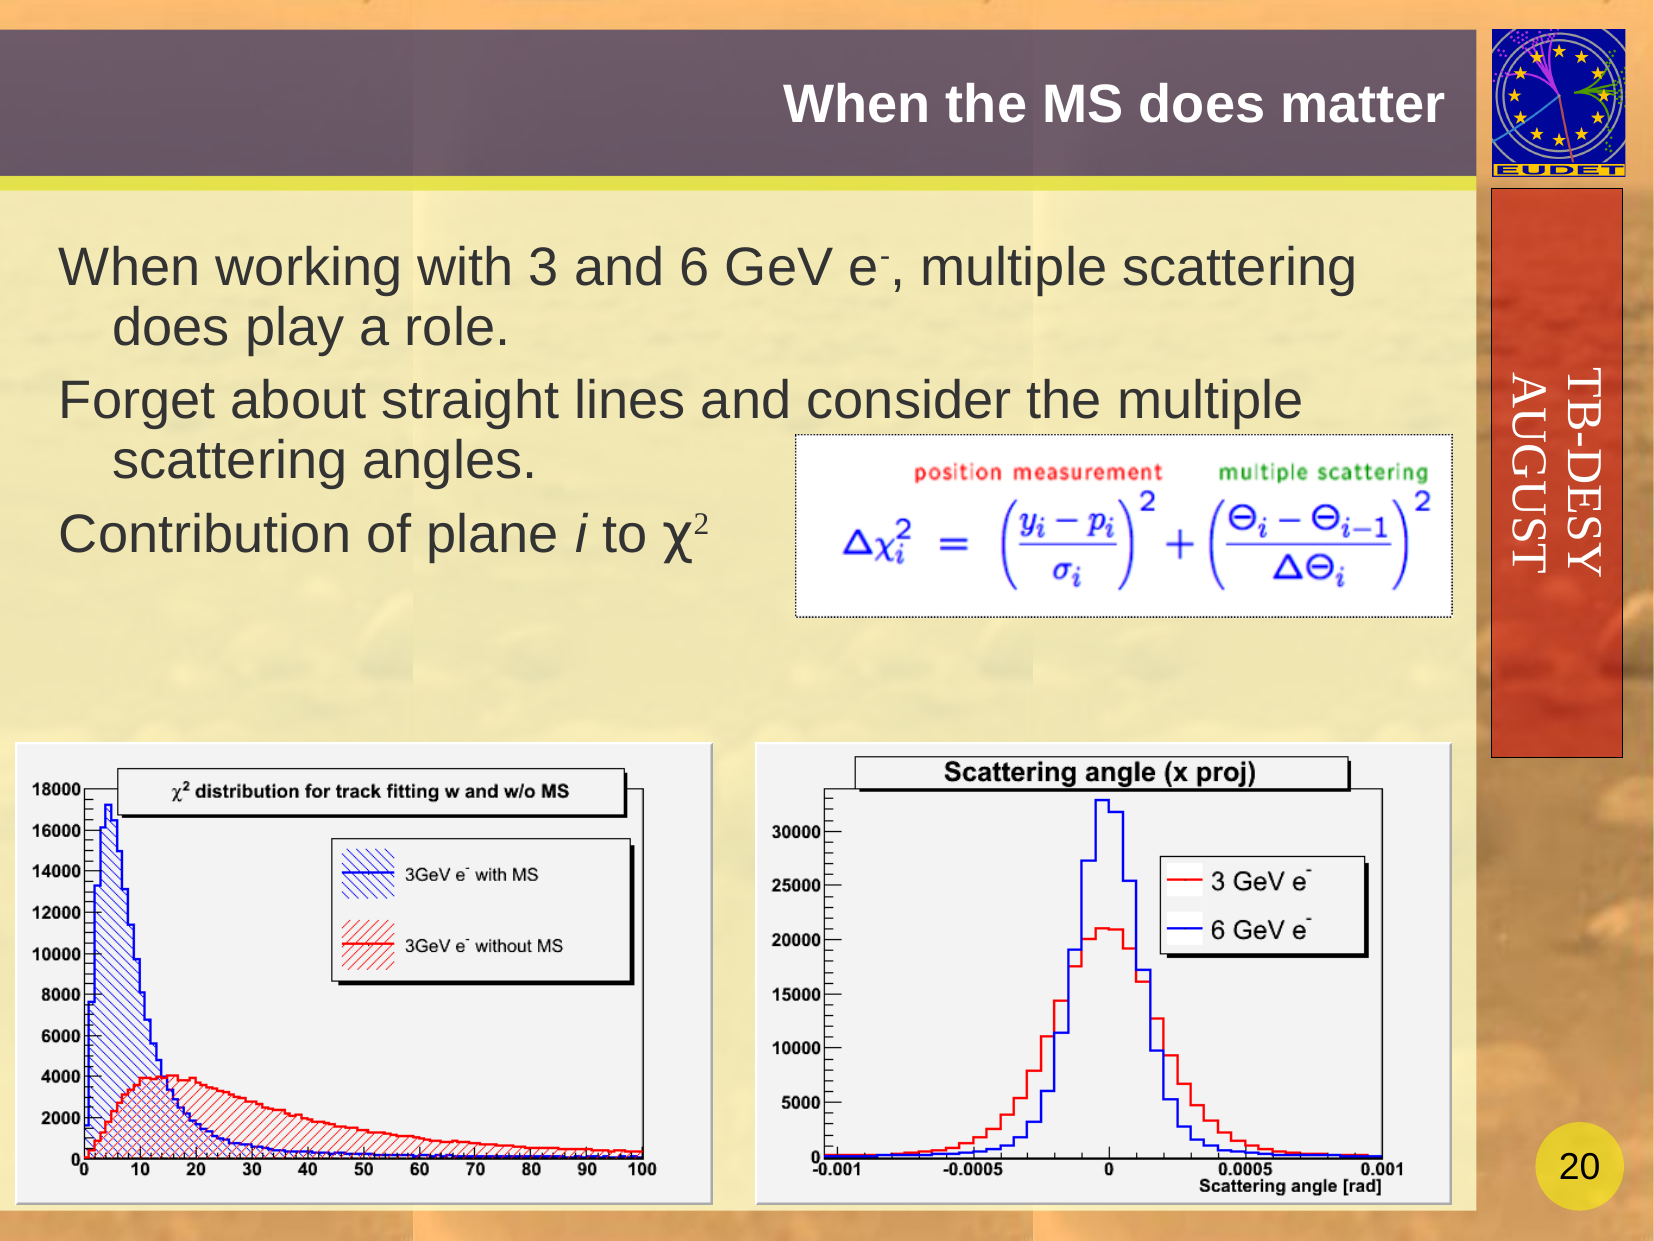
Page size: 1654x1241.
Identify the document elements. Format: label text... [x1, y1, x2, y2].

list When working with 3 and 6 GeV e-, multiple scattering does play a role. Forget about straight lines and consider the multiple scattering angles. Contribution of plane i to χ2 [59, 236, 1418, 1182]
text_box TB-DESY AUGUST [1491, 188, 1623, 758]
title When the MS does matter [29, 59, 1447, 148]
picture [795, 434, 1453, 618]
picture [755, 742, 1452, 1205]
picture [15, 742, 713, 1205]
picture [0, 0, 1654, 1241]
